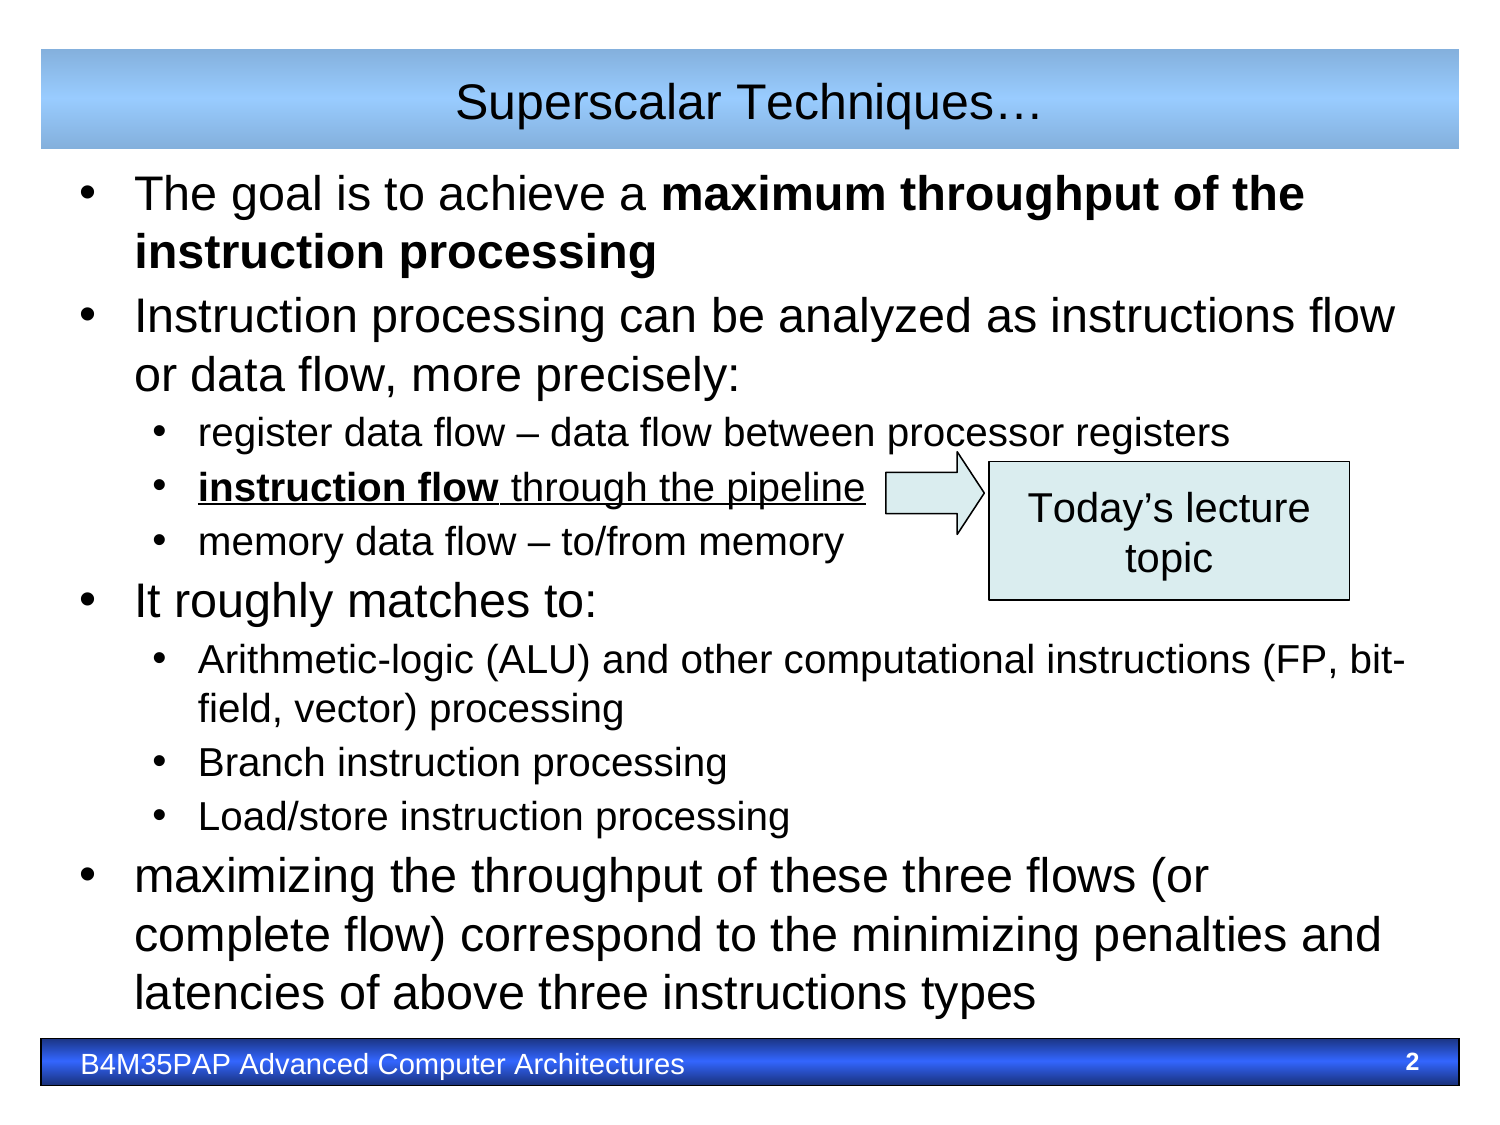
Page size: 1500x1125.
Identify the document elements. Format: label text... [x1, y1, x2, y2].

title Superscalar Techniques… [41, 49, 1459, 149]
text_box Today’s lecture topic [988, 461, 1350, 600]
list The goal is to achieve a maximum throughput of the instruction processing Instruction processing can be analyzed as instructions flow or data flow, more precisely: register data flow – data flow between processor registers instruction flow through the pipeline memory data flow – to/from memory It roughly matches to: Arithmetic-logic (ALU) and other computational instructions (FP, bit-field, vector) processing Branch instruction processing Load/store instruction processing maximizing the throughput of these three ﬂows (or complete flow) correspond to the minimizing penalties and latencies of above three instructions types [64, 154, 1436, 1032]
